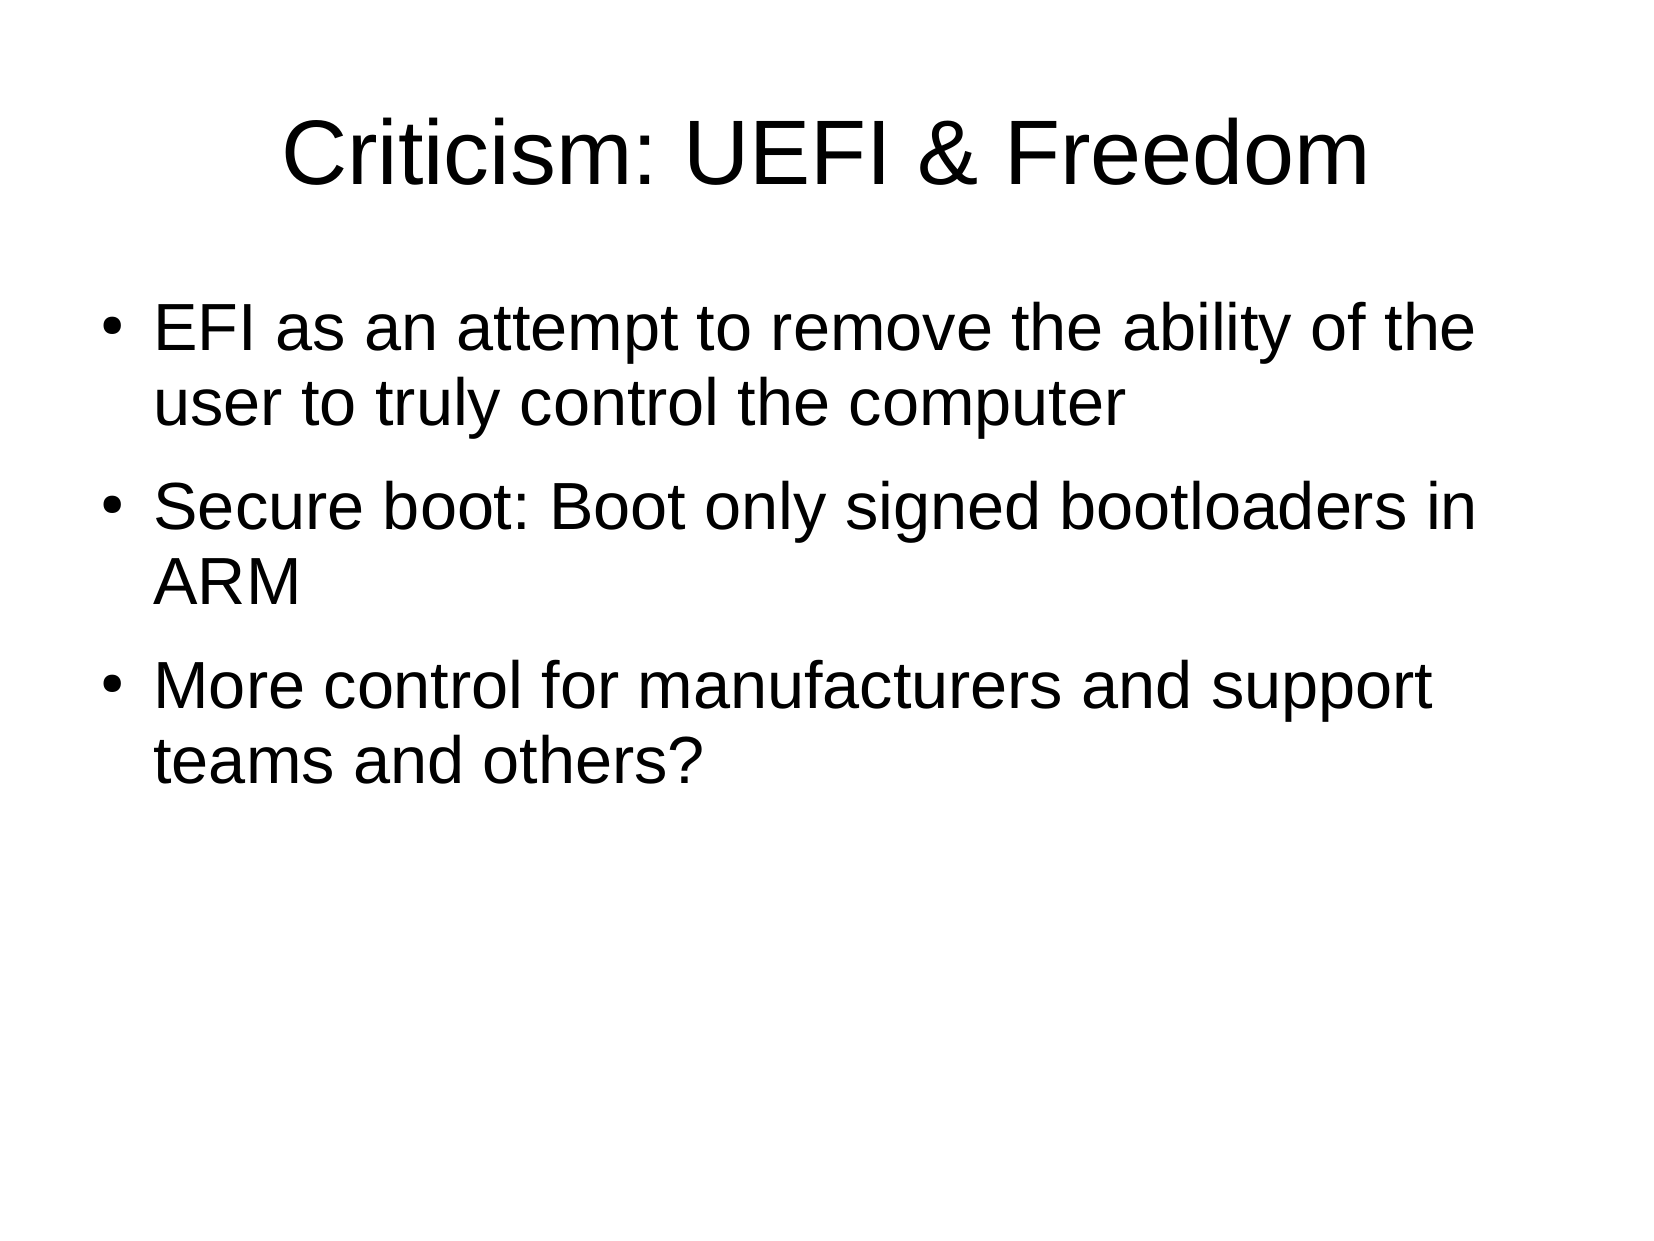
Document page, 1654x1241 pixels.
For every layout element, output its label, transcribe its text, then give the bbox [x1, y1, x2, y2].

list EFI as an attempt to remove the ability of the user to truly control the computer Secure boot: Boot only signed bootloaders in ARM More control for manufacturers and support teams and others? [82, 290, 1538, 1010]
title Criticism: UEFI & Freedom [82, 49, 1571, 257]
